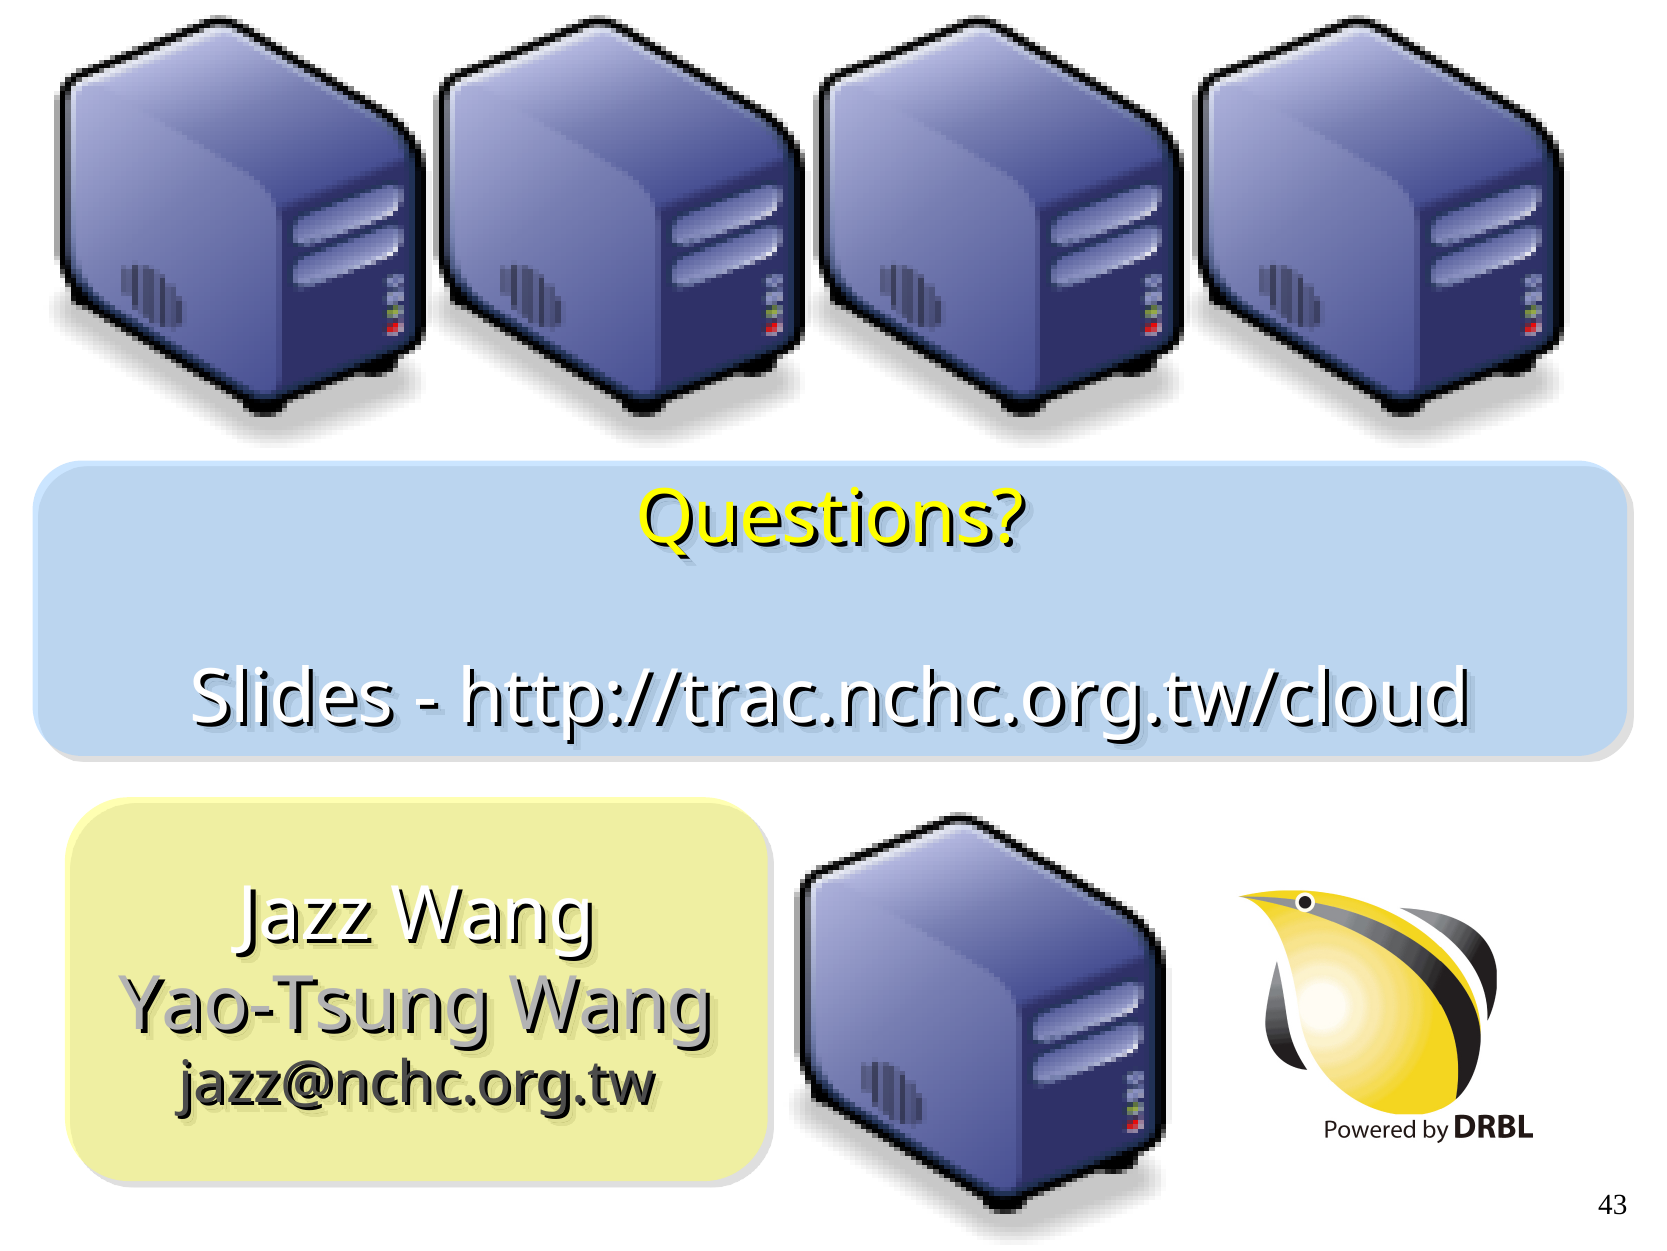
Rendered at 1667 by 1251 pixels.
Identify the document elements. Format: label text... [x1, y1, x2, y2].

picture [1224, 874, 1548, 1152]
text_box Questions? Slides - http://trac.nchc.org.tw/cloud [32, 460, 1628, 756]
text_box Jazz Wang Yao-Tsung Wang jazz@nchc.org.tw [64, 797, 767, 1182]
picture [27, 2, 1609, 502]
picture [767, 799, 1211, 1248]
